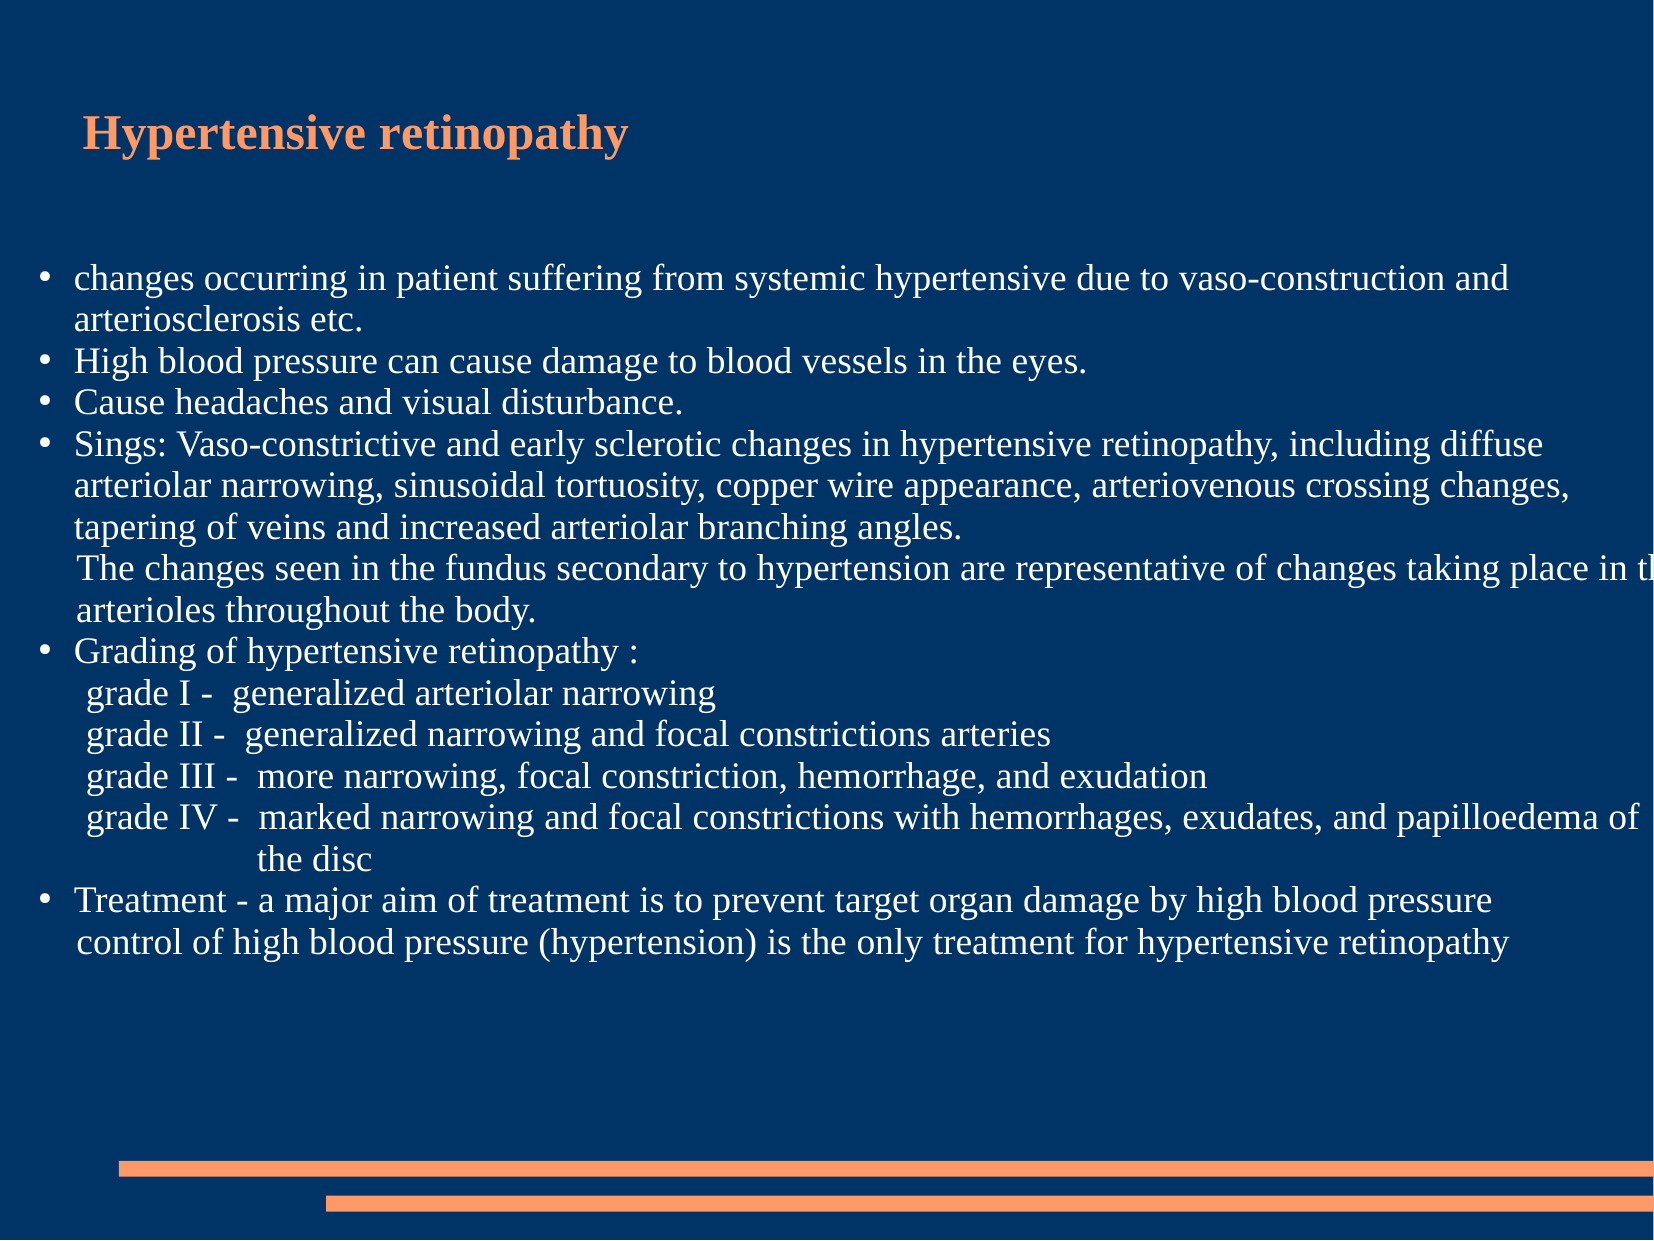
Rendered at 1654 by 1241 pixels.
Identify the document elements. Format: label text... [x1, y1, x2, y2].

text_box changes occurring in patient suffering from systemic hypertensive due to vaso-construction and arteriosclerosis etc. High blood pressure can cause damage to blood vessels in the eyes. Cause headaches and visual disturbance. Sings: Vaso-constrictive and early sclerotic changes in hypertensive retinopathy, including diffuse arteriolar narrowing, sinusoidal tortuosity, copper wire appearance, arteriovenous crossing changes, tapering of veins and increased arteriolar branching angles. The changes seen in the fundus secondary to hypertension are representative of changes taking place in the arterioles throughout the body. Grading of hypertensive retinopathy : grade I - generalized arteriolar narrowing grade II - generalized narrowing and focal constrictions arteries grade III - more narrowing, focal constriction, hemorrhage, and exudation grade IV - marked narrowing and focal constrictions with hemorrhages, exudates, and papilloedema of the disc Treatment - a major aim of treatment is to prevent target organ damage by high blood pressure control of high blood pressure (hypertension) is the only treatment for hypertensive retinopathy [23, 249, 1654, 1063]
title Hypertensive retinopathy [82, 29, 1571, 237]
